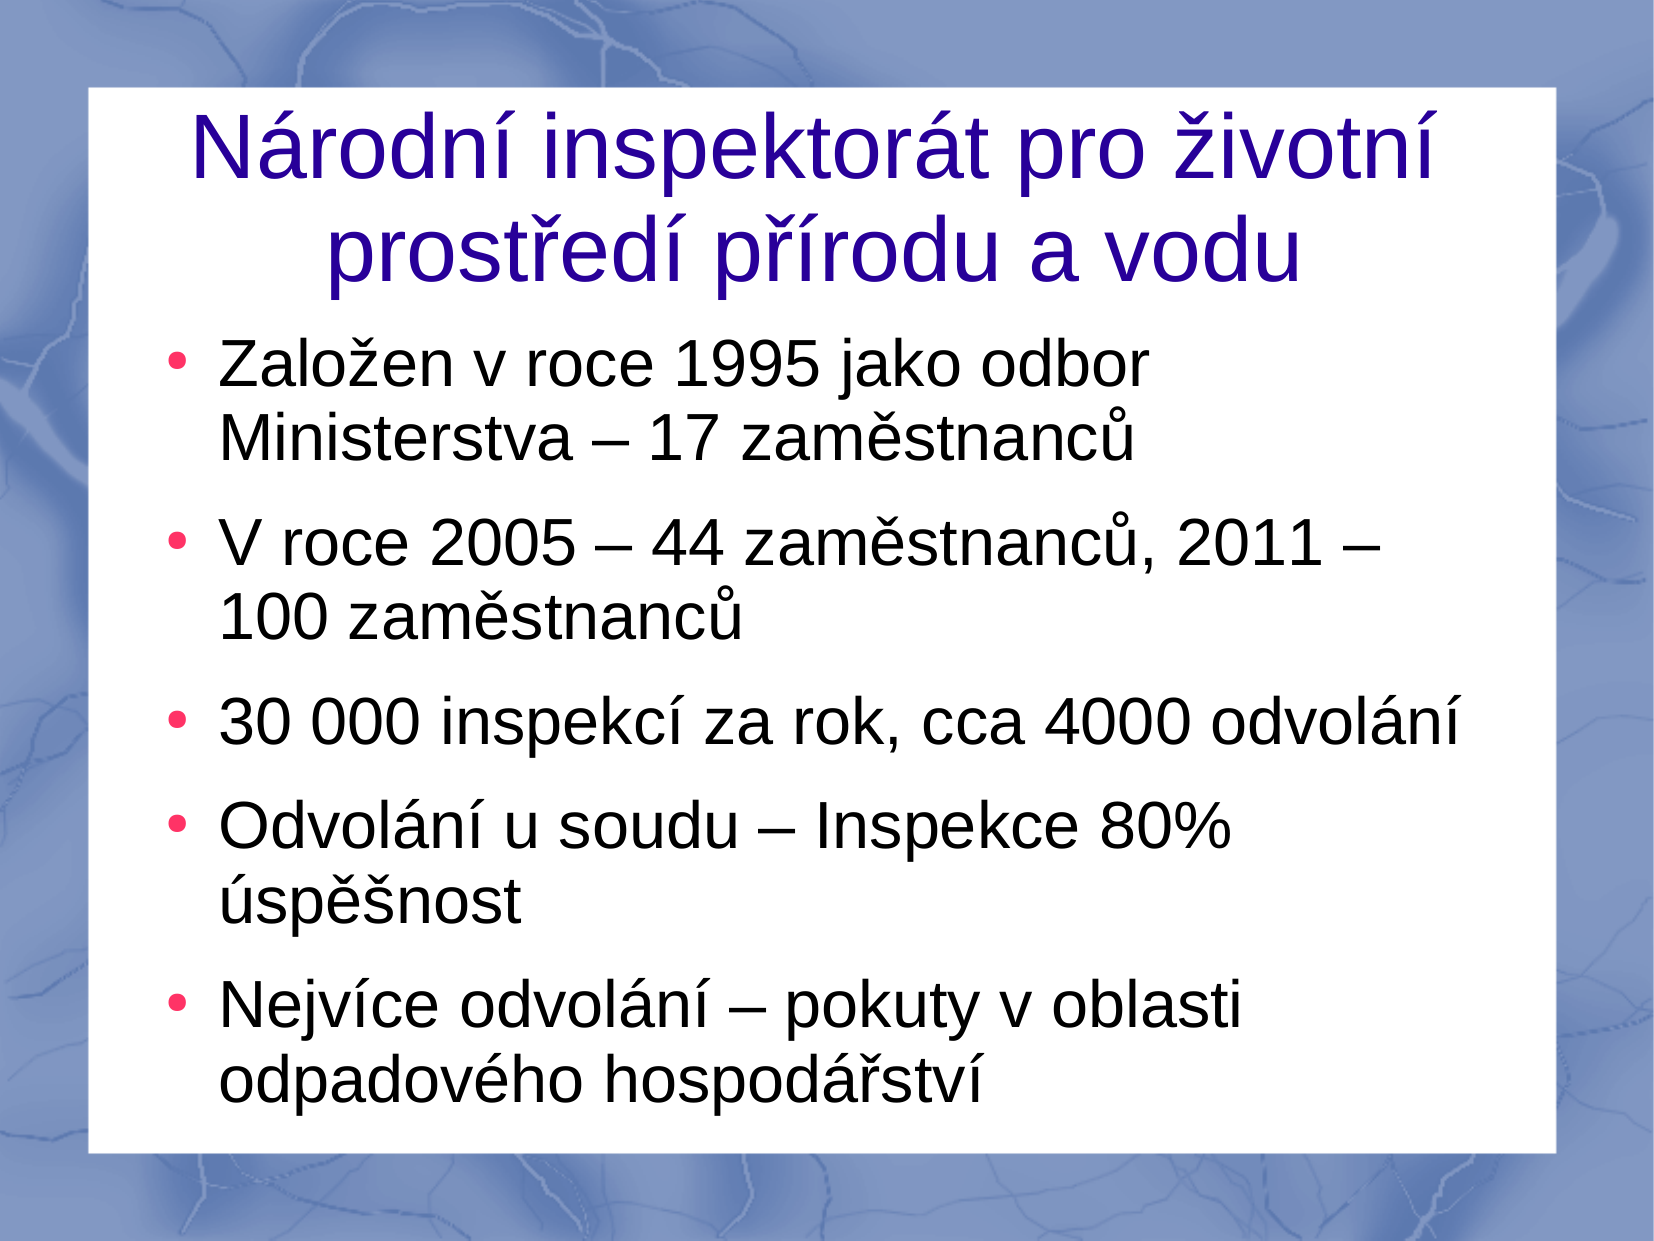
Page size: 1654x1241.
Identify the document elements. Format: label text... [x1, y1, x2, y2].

title Národní inspektorát pro životní prostředí přírodu a vodu [106, 95, 1524, 301]
picture [0, 0, 1654, 1241]
list Založen v roce 1995 jako odbor Ministerstva – 17 zaměstnanců V roce 2005 – 44 zaměstnanců, 2011 – 100 zaměstnanců 30 000 inspekcí za rok, cca 4000 odvolání Odvolání u soudu – Inspekce 80% úspěšnost Nejvíce odvolání – pokuty v oblasti odpadového hospodářství [147, 325, 1506, 1145]
